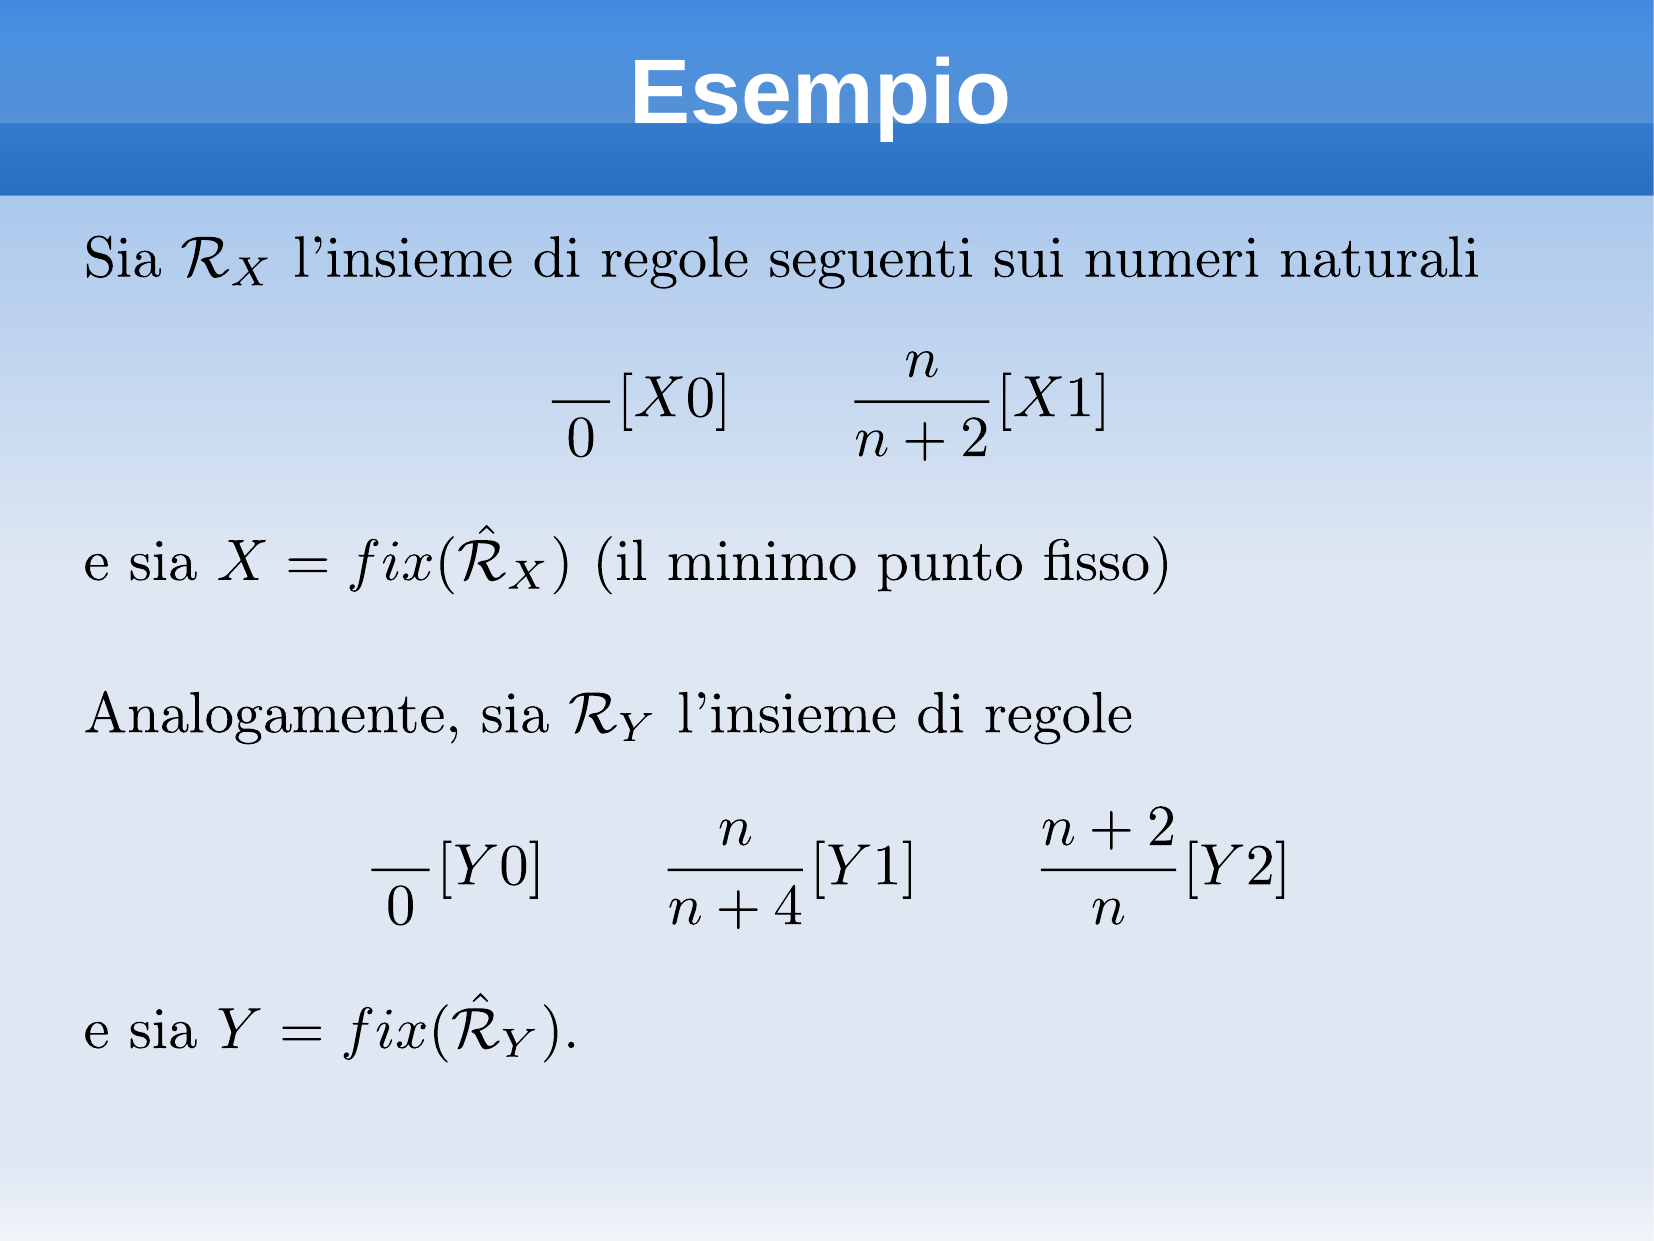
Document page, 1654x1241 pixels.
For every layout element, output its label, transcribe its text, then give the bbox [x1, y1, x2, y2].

picture [0, 0, 1654, 1241]
title Esempio [76, 0, 1565, 196]
text_box [83, 235, 1480, 1063]
